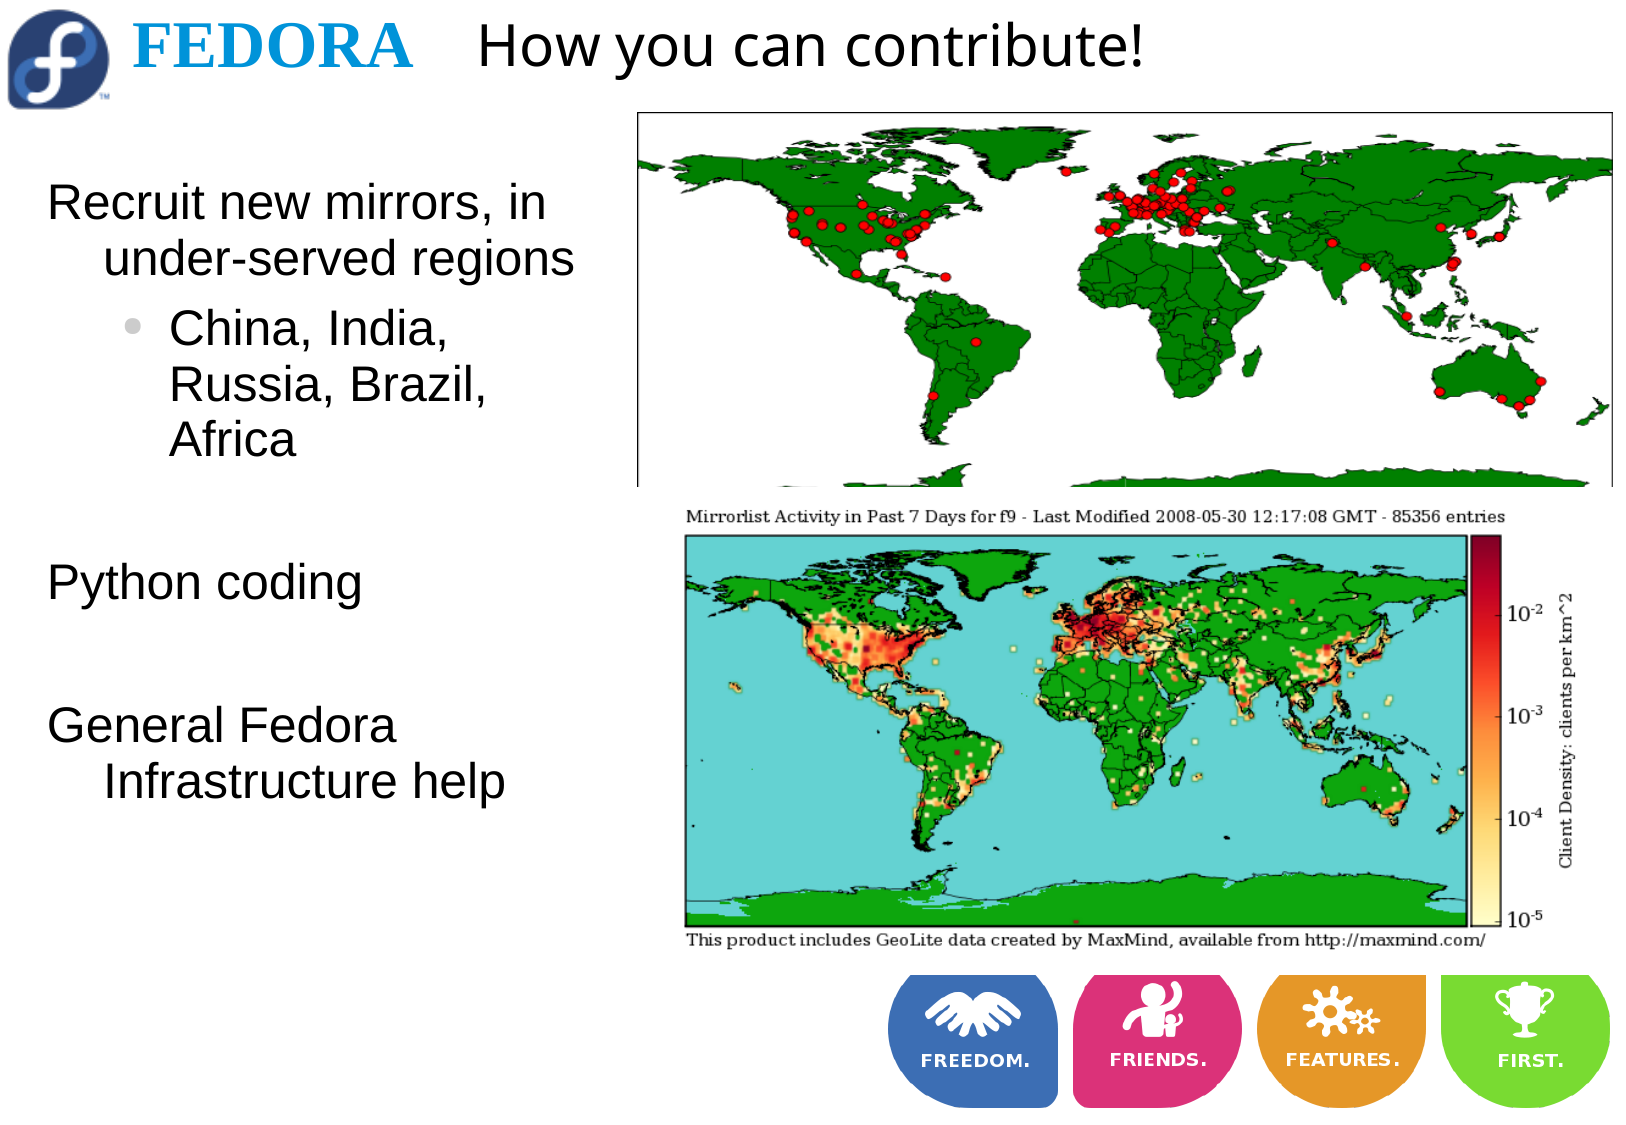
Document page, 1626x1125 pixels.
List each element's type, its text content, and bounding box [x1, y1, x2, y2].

picture [637, 112, 1613, 1108]
picture [5, 5, 113, 113]
title How you can contribute! [476, 0, 1212, 98]
list Recruit new mirrors, in under-served regions China, India, Russia, Brazil, Africa Python coding General Fedora Infrastructure help [46, 174, 601, 881]
